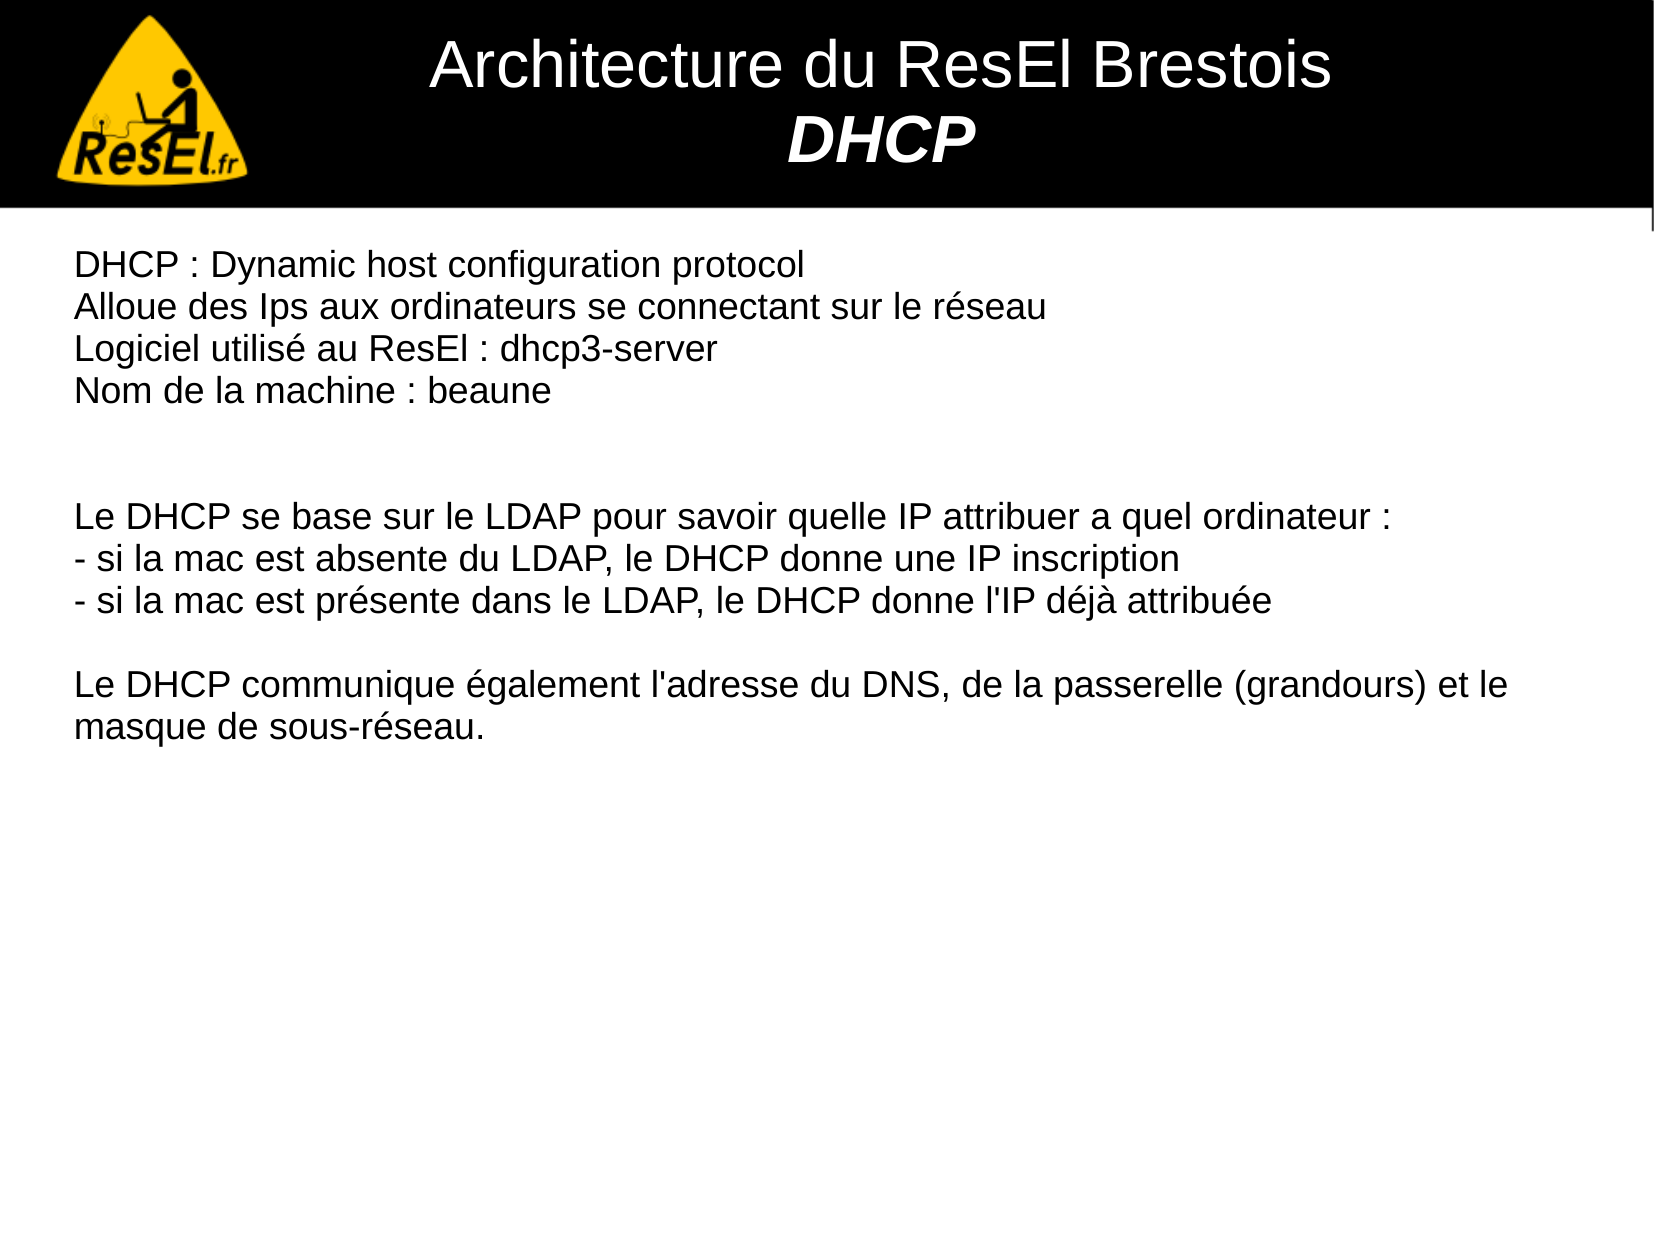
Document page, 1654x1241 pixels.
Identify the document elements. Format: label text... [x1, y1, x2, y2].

text_box DHCP : Dynamic host configuration protocol Alloue des Ips aux ordinateurs se connectant sur le réseau Logiciel utilisé au ResEl : dhcp3-server Nom de la machine : beaune Le DHCP se base sur le LDAP pour savoir quelle IP attribuer a quel ordinateur : - si la mac est absente du LDAP, le DHCP donne une IP inscription - si la mac est présente dans le LDAP, le DHCP donne l'IP déjà attribuée Le DHCP communique également l'adresse du DNS, de la passerelle (grandours) et le masque de sous-réseau. [59, 236, 1654, 797]
title Architecture du ResEl Brestois DHCP [275, 27, 1489, 177]
picture [0, 0, 1654, 1241]
